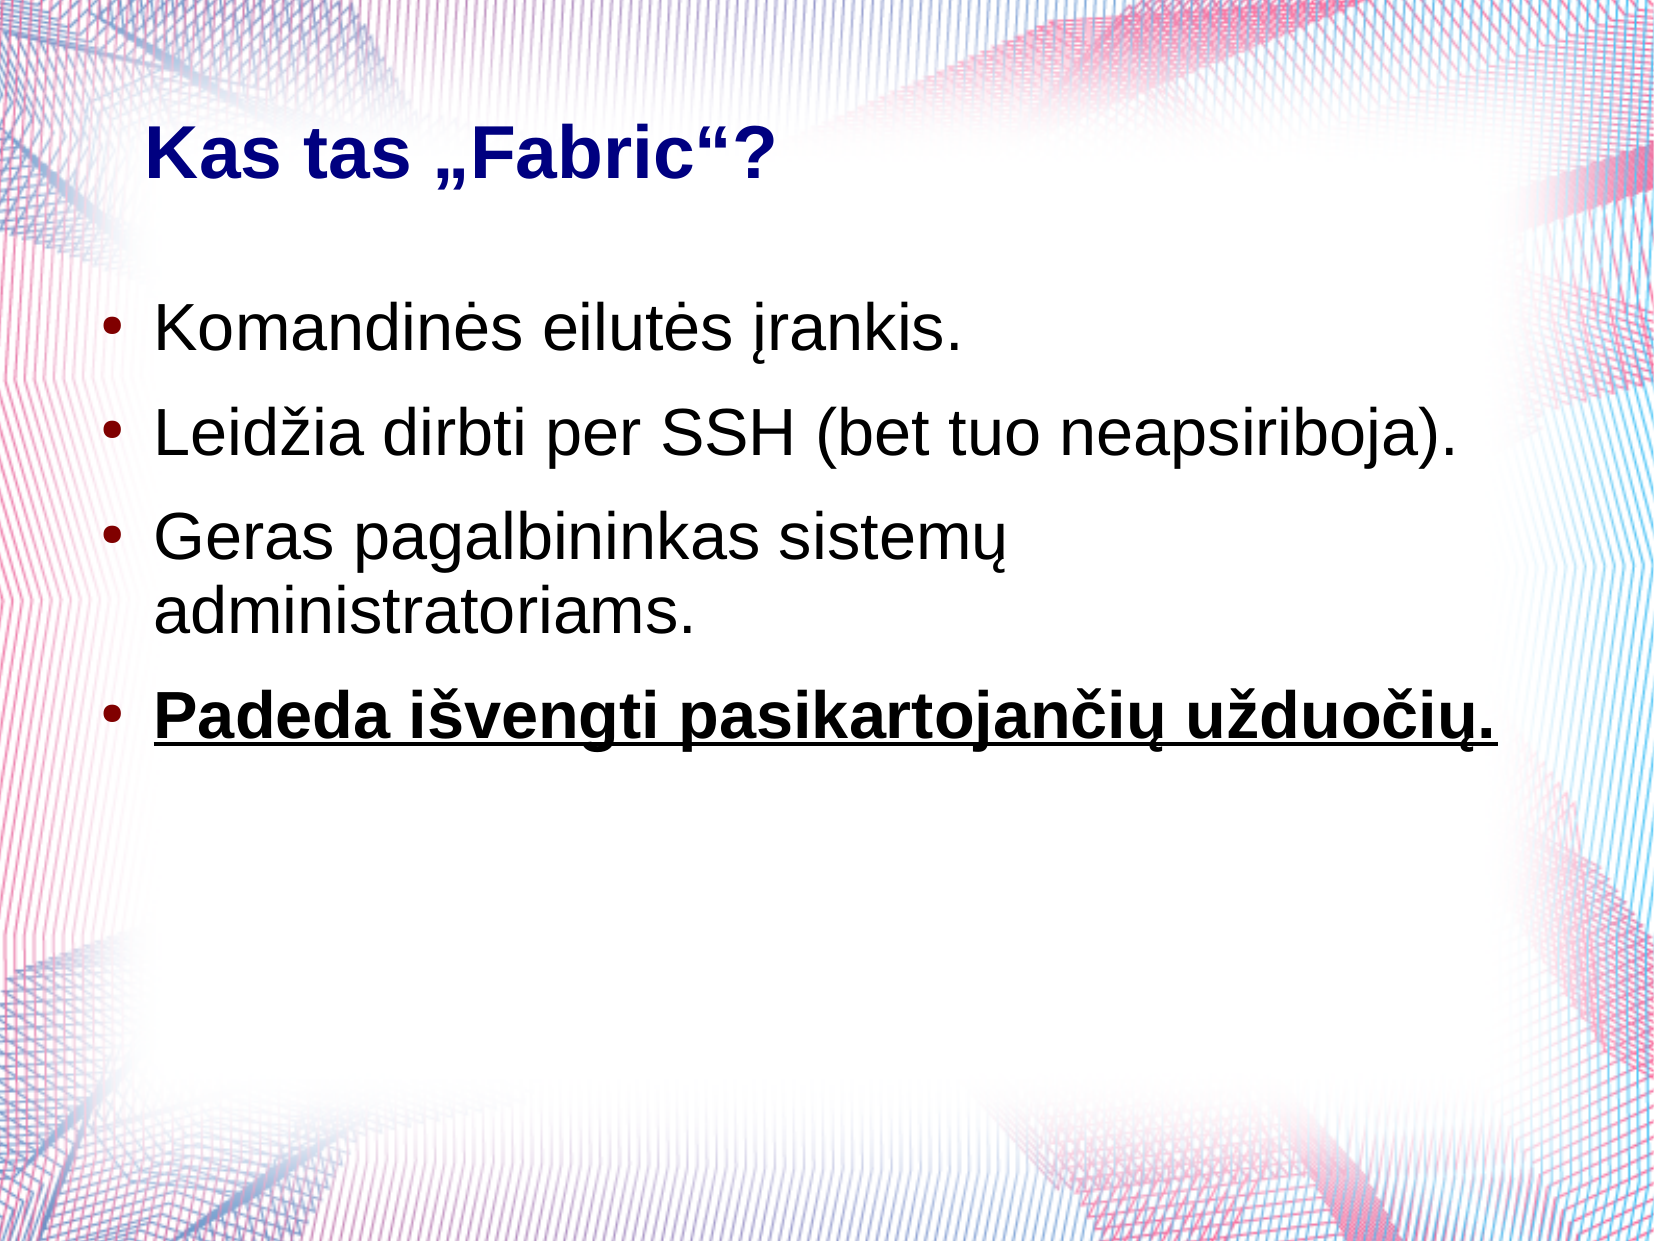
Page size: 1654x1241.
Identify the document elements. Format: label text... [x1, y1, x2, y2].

title Kas tas „Fabric“? [82, 49, 1571, 257]
list Komandinės eilutės įrankis. Leidžia dirbti per SSH (bet tuo neapsiriboja). Geras pagalbininkas sistemų administratoriams. Padeda išvengti pasikartojančių užduočių. [82, 290, 1571, 1109]
picture [0, 0, 1654, 1241]
